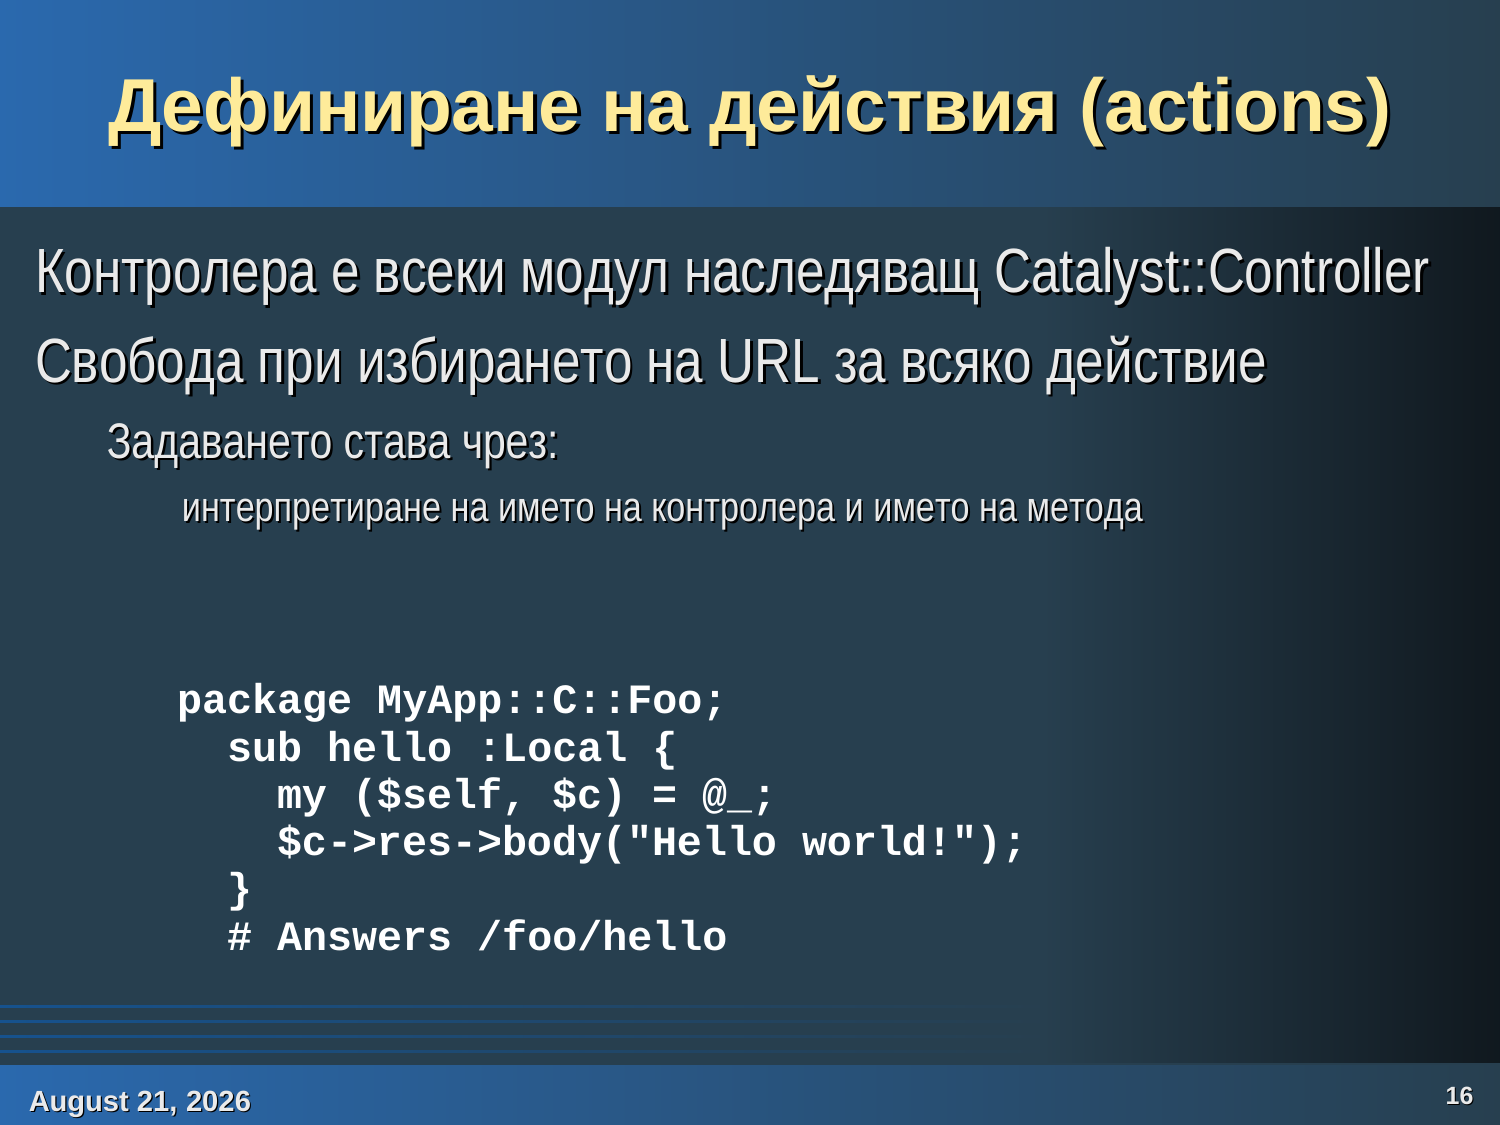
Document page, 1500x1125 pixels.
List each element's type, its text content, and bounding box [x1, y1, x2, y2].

text_box package MyApp::C::Foo; sub hello :Local { my ($self, $c) = @_; $c->res->body("Hello world!"); } # Answers /foo/hello [177, 679, 1447, 995]
list Контролера е всеки модул наследяващ Catalyst::Controller Свобода при избирането на URL за всяко действие Задаването става чрез: интерпретиране на името на контролера и името на метода [31, 232, 1469, 1065]
title Дефиниране на действия (actions) [13, 8, 1487, 197]
